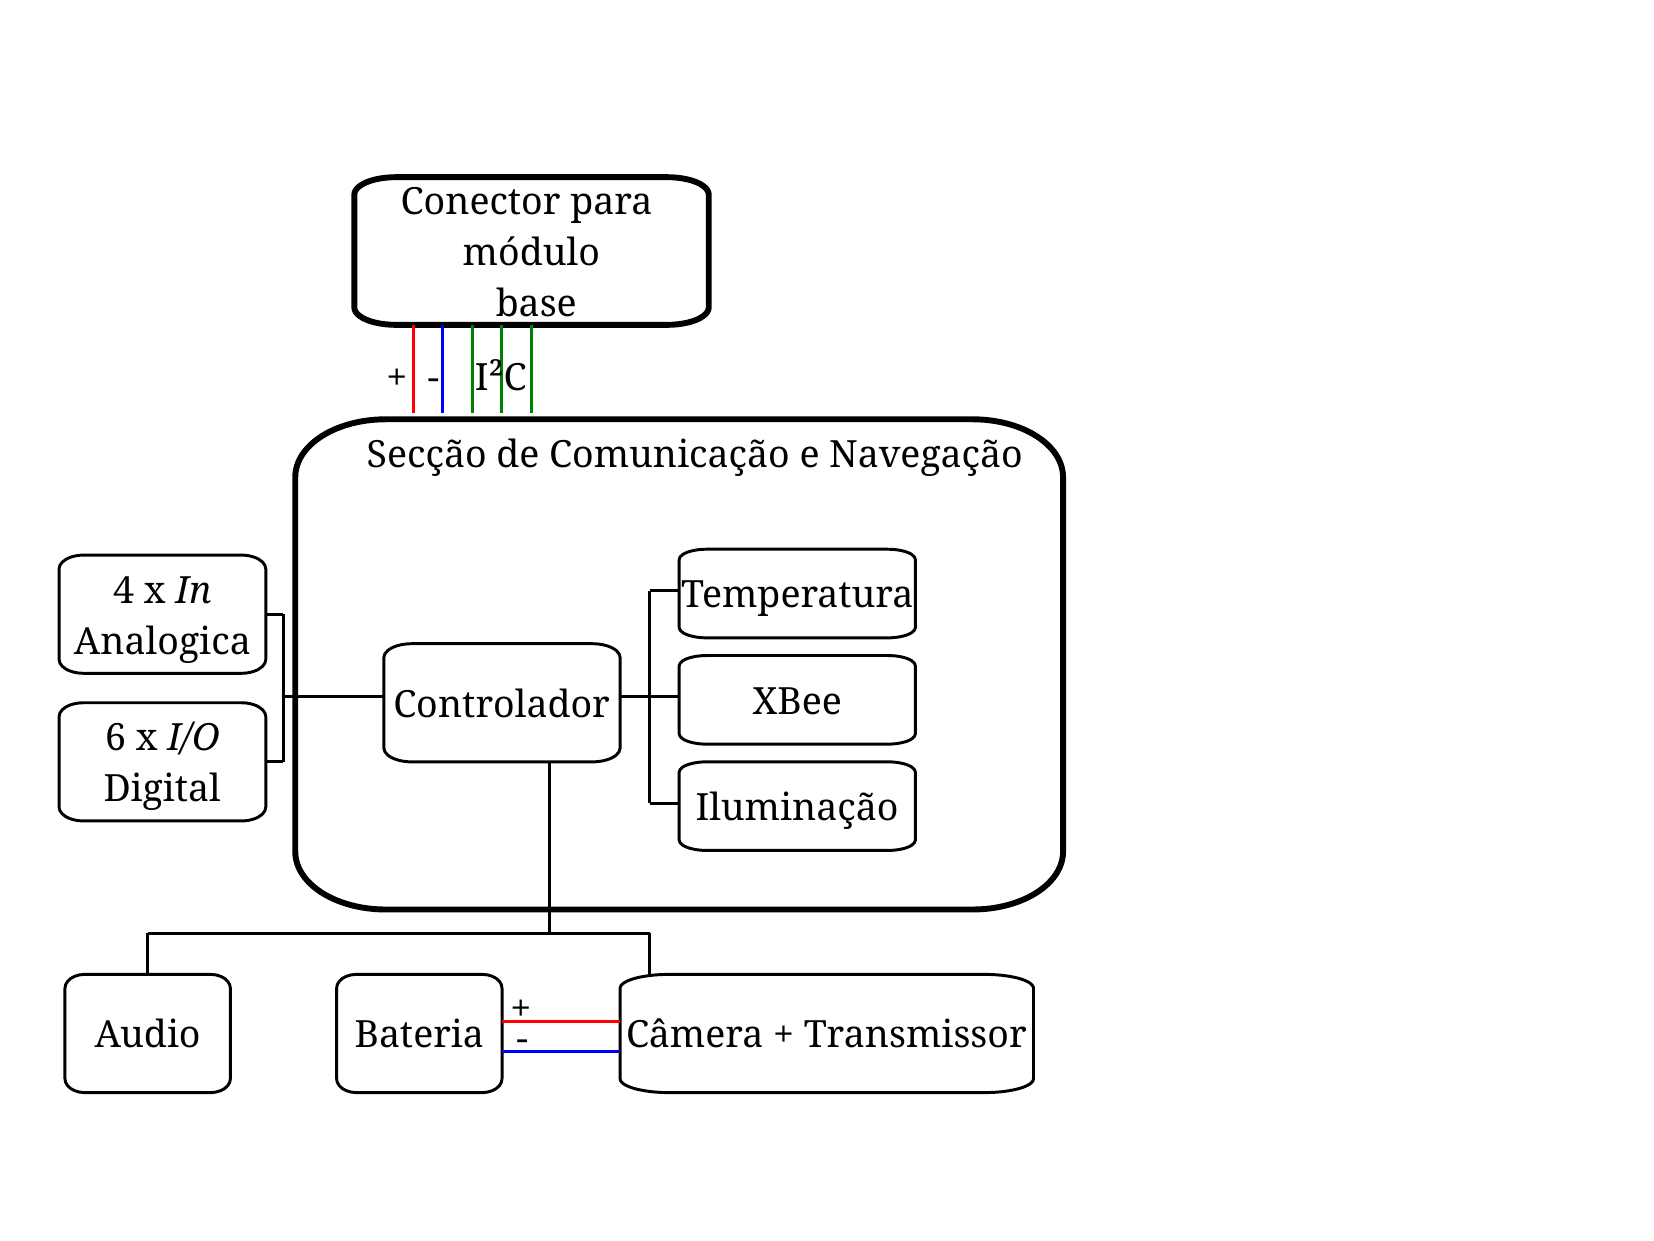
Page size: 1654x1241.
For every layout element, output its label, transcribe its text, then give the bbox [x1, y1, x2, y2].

text_box - [501, 1004, 546, 1062]
text_box Conector para módulo base [354, 177, 709, 325]
text_box - [412, 342, 457, 401]
text_box Iluminação [679, 761, 916, 851]
text_box Secção de Comunicação e Navegação [351, 420, 992, 479]
text_box 4 x In Analogica [59, 555, 266, 674]
text_box I²C [460, 342, 548, 401]
text_box Bateria [336, 974, 503, 1093]
text_box XBee [679, 655, 916, 745]
text_box 6 x I/O Digital [59, 702, 266, 821]
text_box + [495, 974, 550, 1033]
text_box [295, 420, 1064, 910]
text_box + [371, 342, 412, 401]
text_box Controlador [383, 643, 621, 762]
text_box Temperatura [679, 549, 916, 638]
text_box Audio [64, 974, 231, 1093]
text_box [295, 698, 548, 910]
text_box Câmera + Transmissor [620, 974, 1034, 1093]
